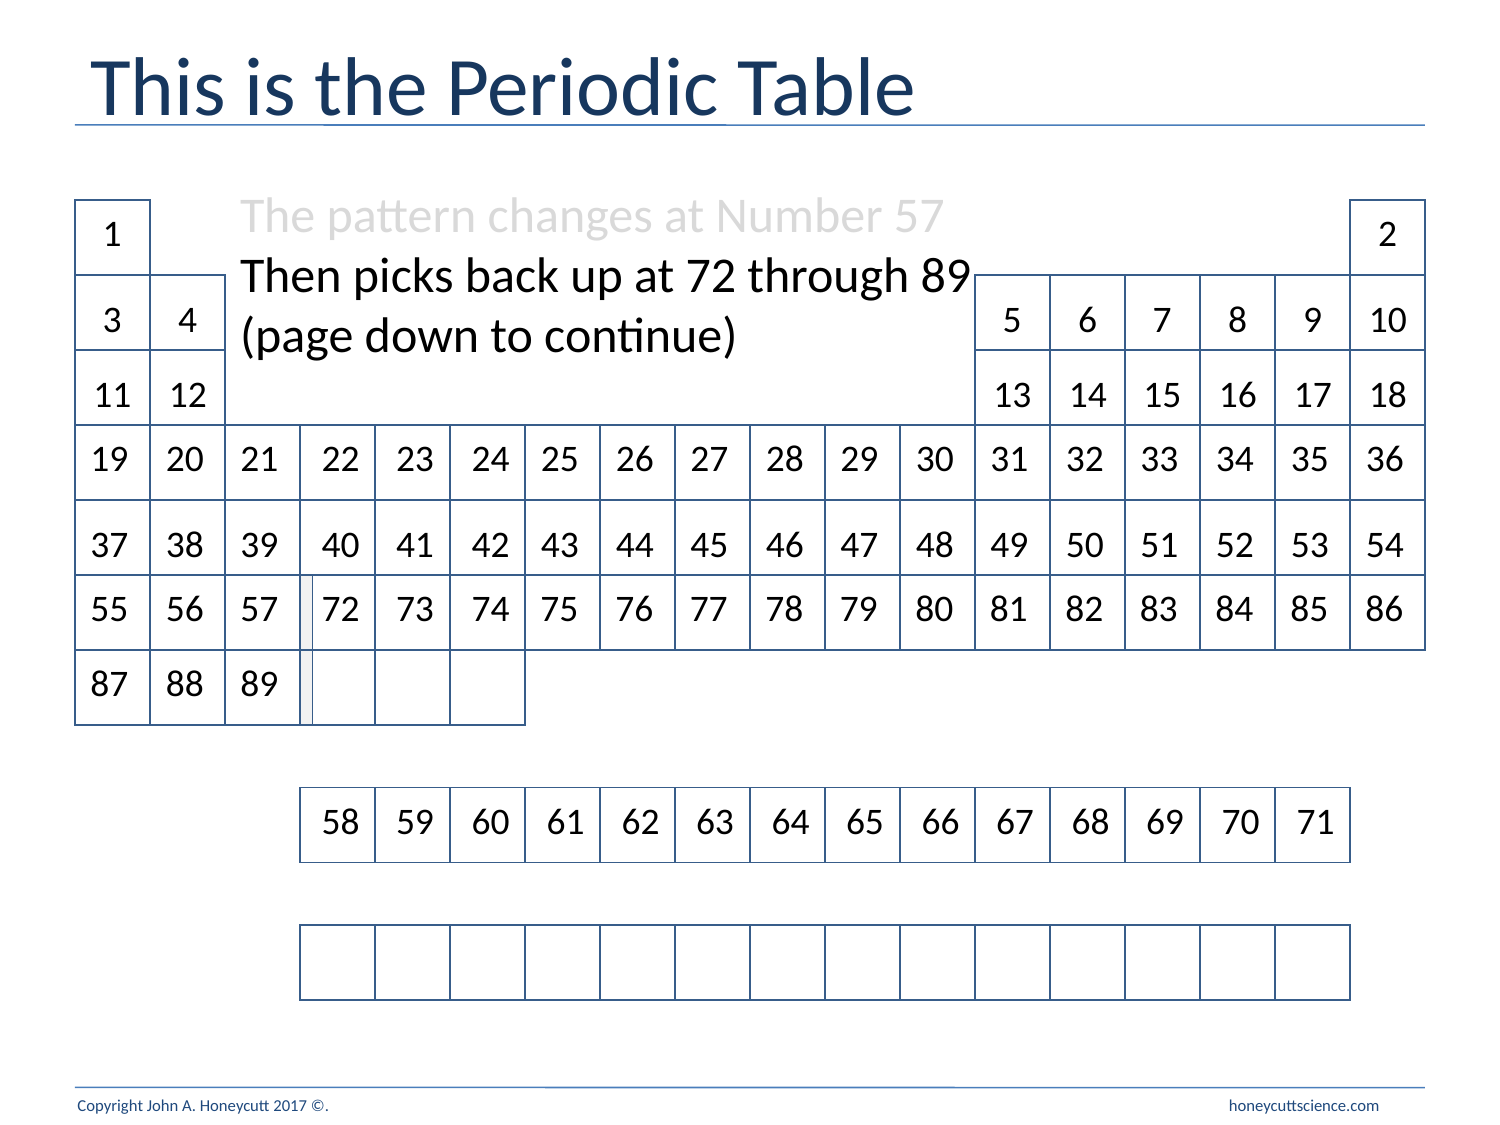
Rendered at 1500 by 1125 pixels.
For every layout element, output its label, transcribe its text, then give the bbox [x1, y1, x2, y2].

text_box 80 [899, 576, 969, 638]
text_box 42 [456, 512, 525, 574]
text_box 12 [153, 362, 222, 424]
text_box 40 [306, 512, 375, 574]
text_box 19 [74, 426, 144, 488]
text_box The pattern changes at Number 57 Then picks back up at 72 through 89 (page down to continue) [224, 174, 1138, 372]
text_box 24 [456, 426, 525, 488]
text_box 9 [1287, 287, 1338, 349]
text_box 70 [1206, 789, 1275, 850]
text_box 86 [1349, 576, 1419, 638]
text_box 7 [1137, 287, 1187, 349]
text_box 22 [306, 426, 375, 488]
text_box 84 [1199, 576, 1269, 638]
text_box 89 [224, 651, 294, 713]
text_box 45 [674, 512, 744, 574]
text_box 46 [750, 512, 820, 574]
text_box 41 [380, 512, 450, 574]
text_box 68 [1056, 789, 1125, 850]
text_box 72 [306, 576, 375, 638]
text_box 21 [224, 426, 294, 488]
text_box 31 [974, 426, 1044, 488]
text_box 52 [1200, 512, 1270, 574]
text_box 14 [1053, 362, 1122, 424]
text_box 27 [674, 426, 744, 488]
text_box 28 [750, 426, 820, 488]
text_box 53 [1275, 512, 1345, 574]
text_box 63 [680, 789, 750, 850]
text_box 15 [1127, 362, 1197, 424]
text_box 10 [1353, 287, 1422, 349]
text_box 73 [380, 576, 450, 638]
text_box 29 [824, 426, 894, 488]
text_box 61 [531, 789, 600, 850]
text_box 51 [1124, 512, 1194, 574]
text_box 1 [87, 201, 137, 263]
text_box 69 [1130, 789, 1200, 850]
text_box 4 [162, 287, 213, 349]
text_box 81 [974, 576, 1044, 638]
text_box 11 [77, 362, 147, 424]
text_box 60 [456, 789, 525, 850]
text_box 50 [1050, 512, 1120, 574]
text_box 56 [150, 576, 220, 638]
text_box 55 [74, 576, 144, 638]
text_box 44 [600, 512, 670, 574]
text_box 59 [380, 789, 450, 850]
text_box 66 [906, 789, 975, 850]
text_box 78 [749, 576, 819, 638]
text_box 82 [1049, 576, 1119, 638]
text_box 65 [830, 789, 900, 850]
text_box 32 [1050, 426, 1120, 488]
text_box 33 [1124, 426, 1194, 488]
text_box 18 [1353, 362, 1422, 424]
text_box 35 [1275, 426, 1345, 488]
text_box 83 [1124, 576, 1194, 638]
text_box 88 [150, 651, 220, 713]
text_box 57 [224, 576, 294, 638]
text_box 13 [977, 362, 1047, 424]
title This is the Periodic Table [75, 45, 1425, 121]
text_box 25 [525, 426, 595, 488]
text_box 16 [1203, 362, 1272, 424]
text_box 39 [224, 512, 294, 574]
text_box 49 [974, 512, 1044, 574]
text_box 26 [600, 426, 670, 488]
text_box 58 [306, 789, 375, 850]
text_box 30 [900, 426, 970, 488]
text_box 87 [74, 651, 144, 713]
text_box 75 [525, 576, 594, 638]
text_box 76 [599, 576, 669, 638]
text_box 62 [606, 789, 675, 850]
text_box 8 [1212, 287, 1263, 349]
text_box 77 [674, 576, 744, 638]
text_box 79 [824, 576, 894, 638]
text_box 38 [150, 512, 220, 574]
text_box 36 [1350, 426, 1420, 488]
text_box 6 [1062, 287, 1113, 349]
text_box 34 [1200, 426, 1270, 488]
text_box 20 [150, 426, 220, 488]
text_box 43 [525, 512, 595, 574]
text_box 64 [756, 789, 825, 850]
text_box 67 [980, 789, 1050, 850]
text_box 23 [380, 426, 450, 488]
text_box 74 [456, 576, 525, 638]
text_box 17 [1278, 362, 1347, 424]
text_box 3 [87, 287, 137, 349]
text_box 48 [900, 512, 970, 574]
text_box 37 [74, 512, 144, 574]
text_box 54 [1350, 512, 1420, 574]
text_box 71 [1281, 789, 1350, 850]
text_box 47 [824, 512, 894, 574]
text_box 85 [1274, 576, 1344, 638]
text_box 2 [1362, 201, 1413, 263]
text_box 5 [987, 287, 1037, 349]
